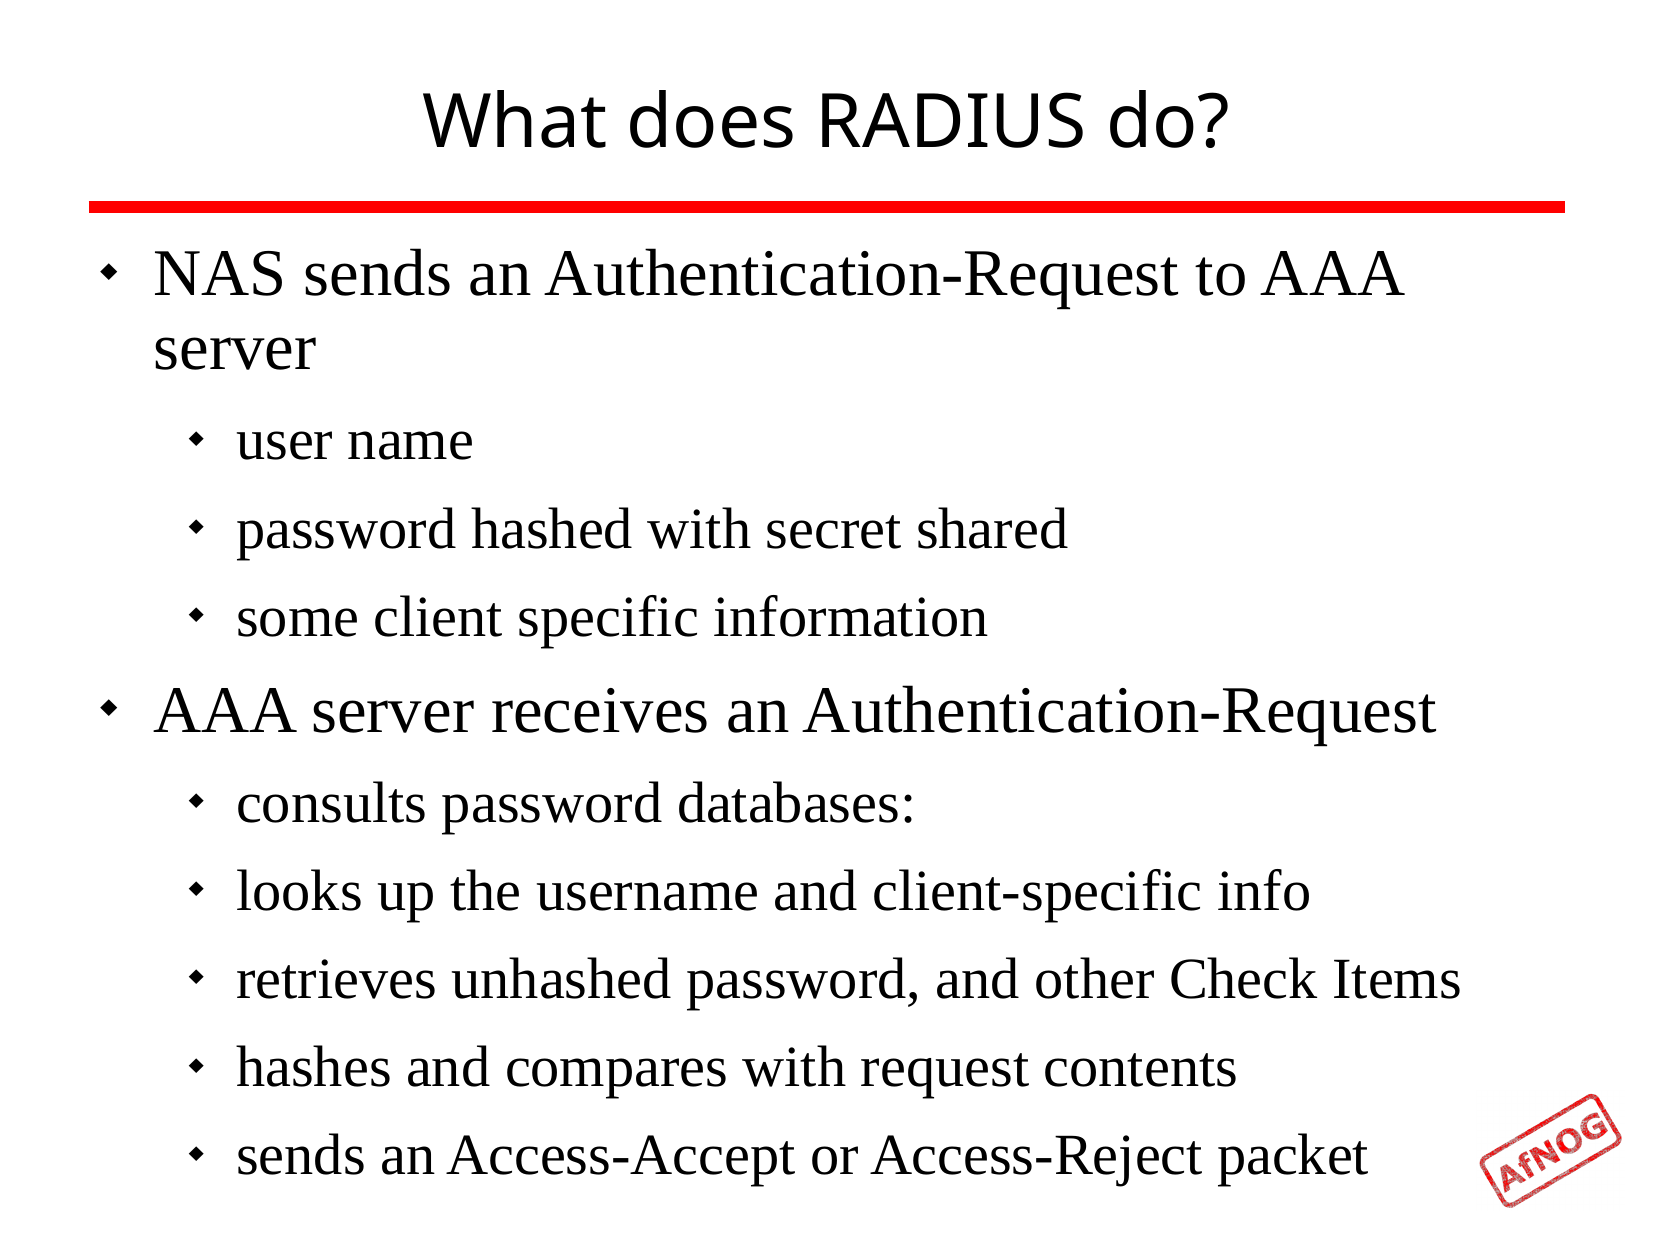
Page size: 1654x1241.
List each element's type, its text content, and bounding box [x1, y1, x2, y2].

list NAS sends an Authentication-Request to AAA server user name password hashed with secret shared some client specific information AAA server receives an Authentication-Request consults password databases: looks up the username and client-specific info retrieves unhashed password, and other Check Items hashes and compares with request contents sends an Access-Accept or Access-Reject packet [82, 236, 1571, 1188]
title What does RADIUS do? [82, 29, 1571, 207]
picture [1476, 1090, 1625, 1211]
